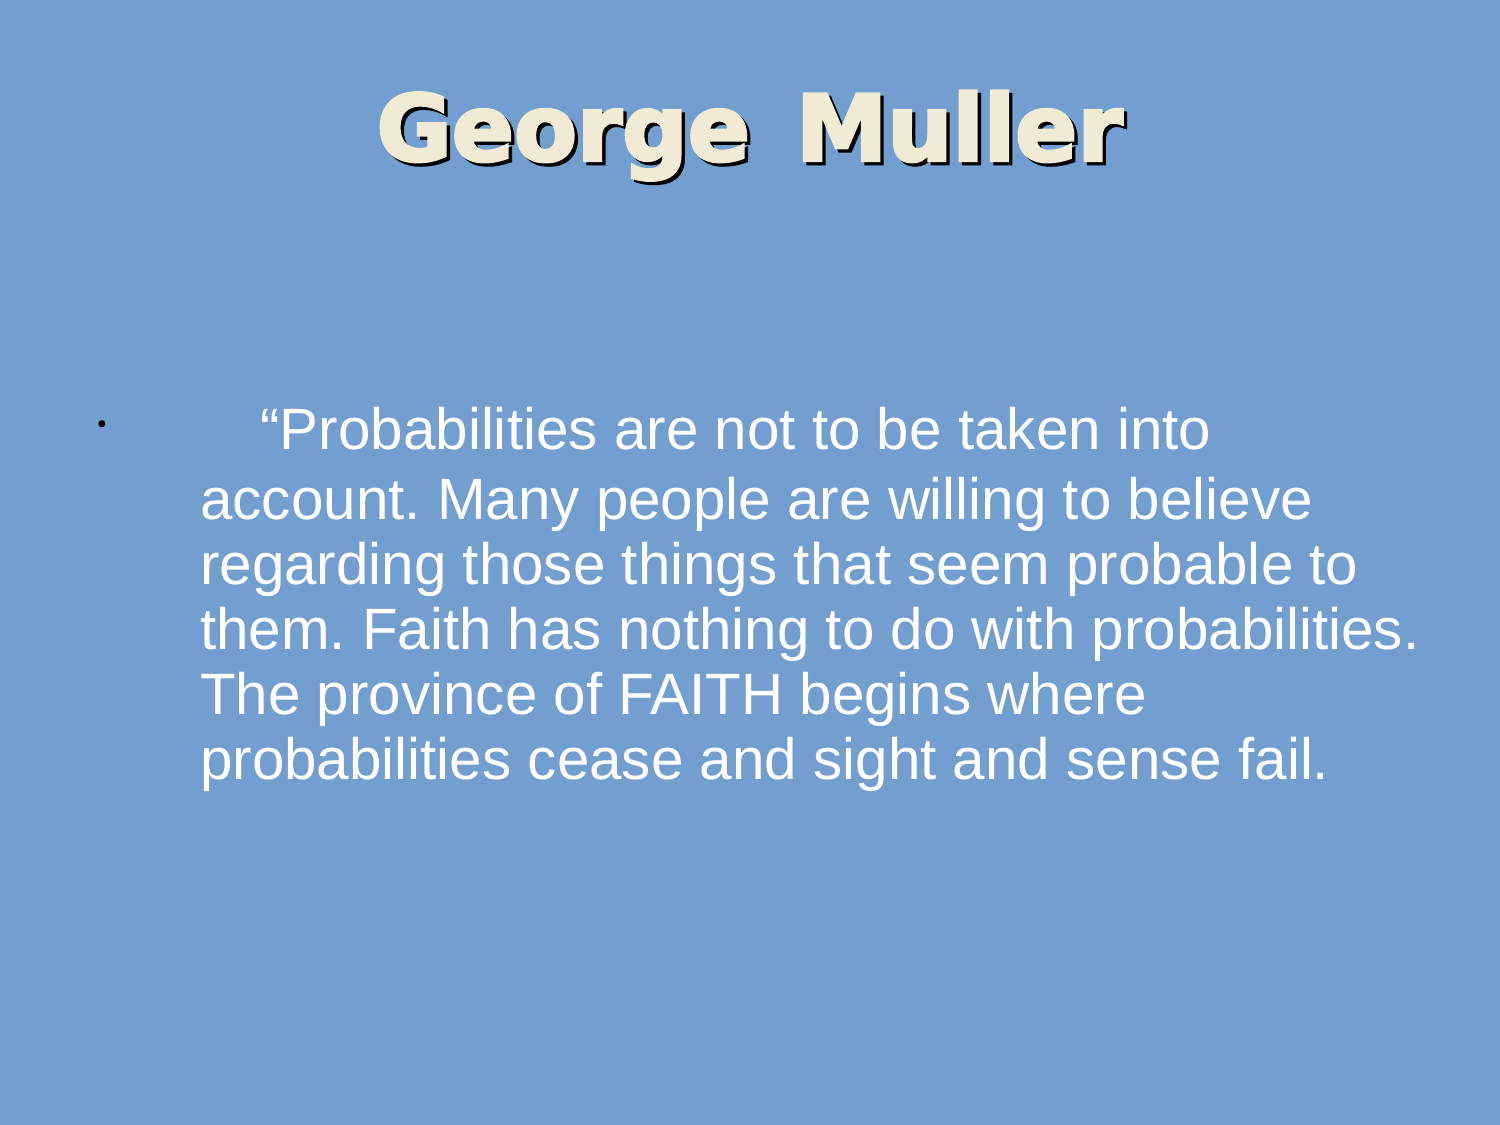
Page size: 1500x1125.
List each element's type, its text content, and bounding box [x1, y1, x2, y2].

title George Muller [75, 44, 1426, 233]
list “Probabilities are not to be taken into account. Many people are willing to believe regarding those things that seem probable to them. Faith has nothing to do with probabilities. The province of FAITH begins where probabilities cease and sight and sense fail. [75, 387, 1426, 1125]
